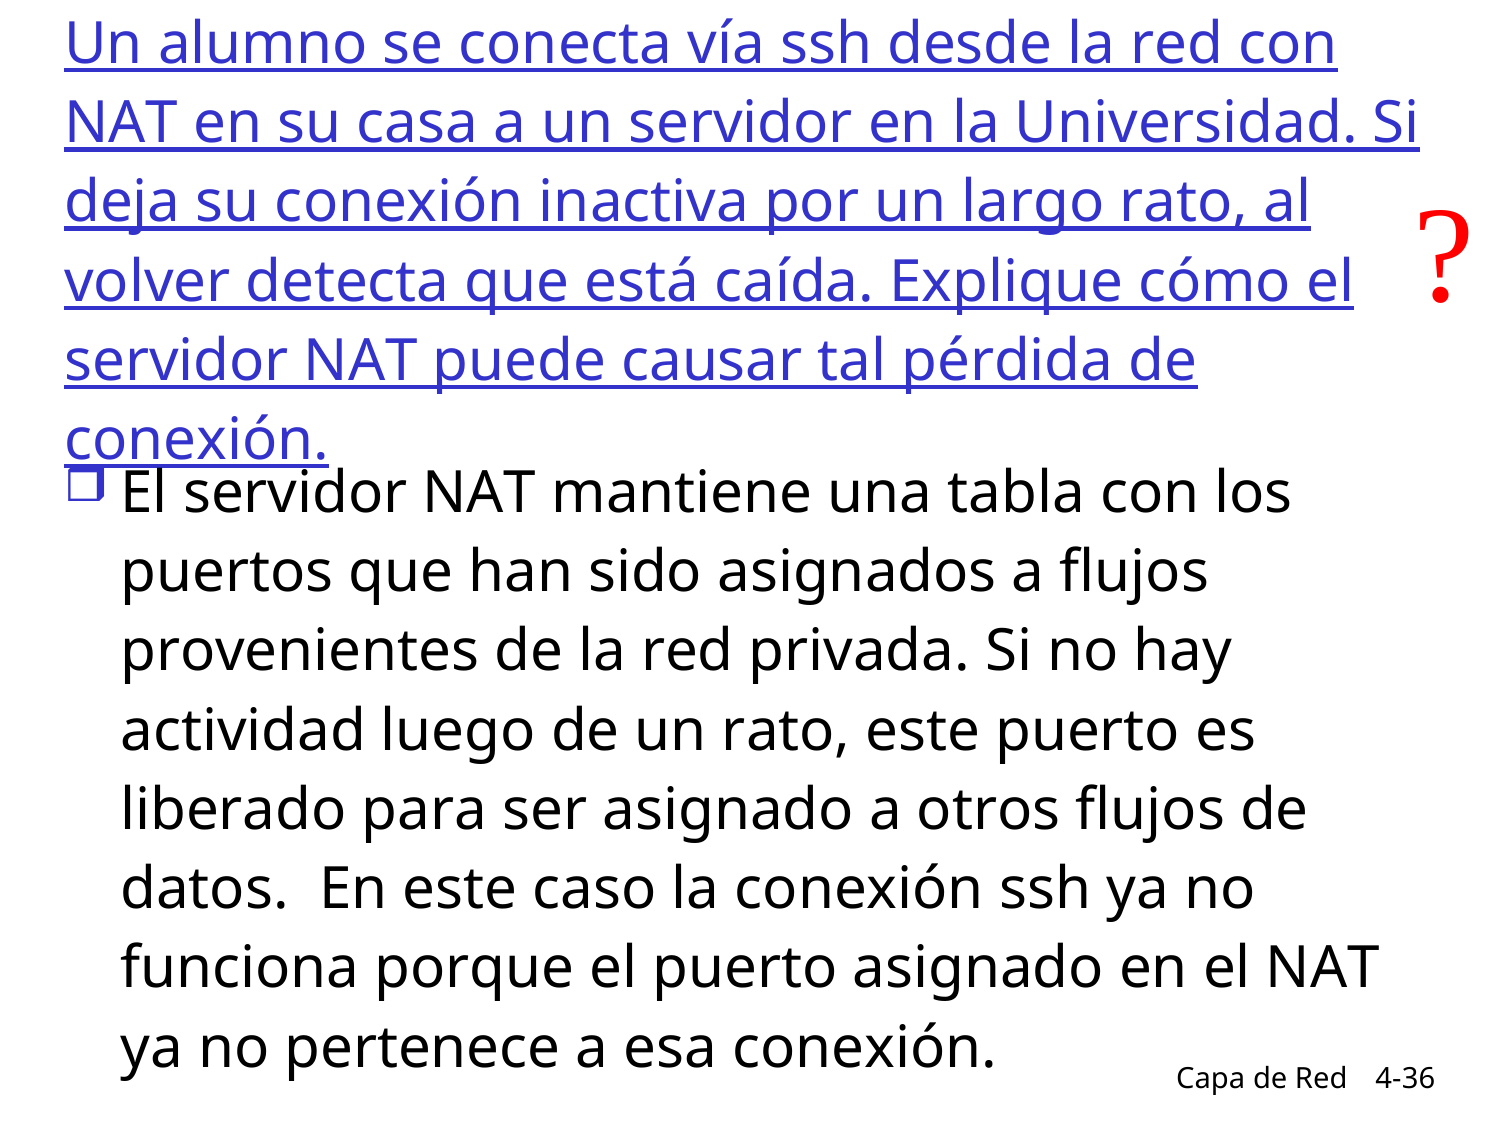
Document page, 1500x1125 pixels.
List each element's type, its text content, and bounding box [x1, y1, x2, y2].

list El servidor NAT mantiene una tabla con los puertos que han sido asignados a flujos provenientes de la red privada. Si no hay actividad luego de un rato, este puerto es liberado para ser asignado a otros flujos de datos. En este caso la conexión ssh ya no funciona porque el puerto asignado en el NAT ya no pertenece a esa conexión. [64, 450, 1452, 937]
text_box ? [1399, 156, 1484, 353]
title Un alumno se conecta vía ssh desde la red con NAT en su casa a un servidor en la Universidad. Si deja su conexión inactiva por un largo rato, al volver detecta que está caída. Explique cómo el servidor NAT puede causar tal pérdida de conexión. [64, 78, 1452, 400]
